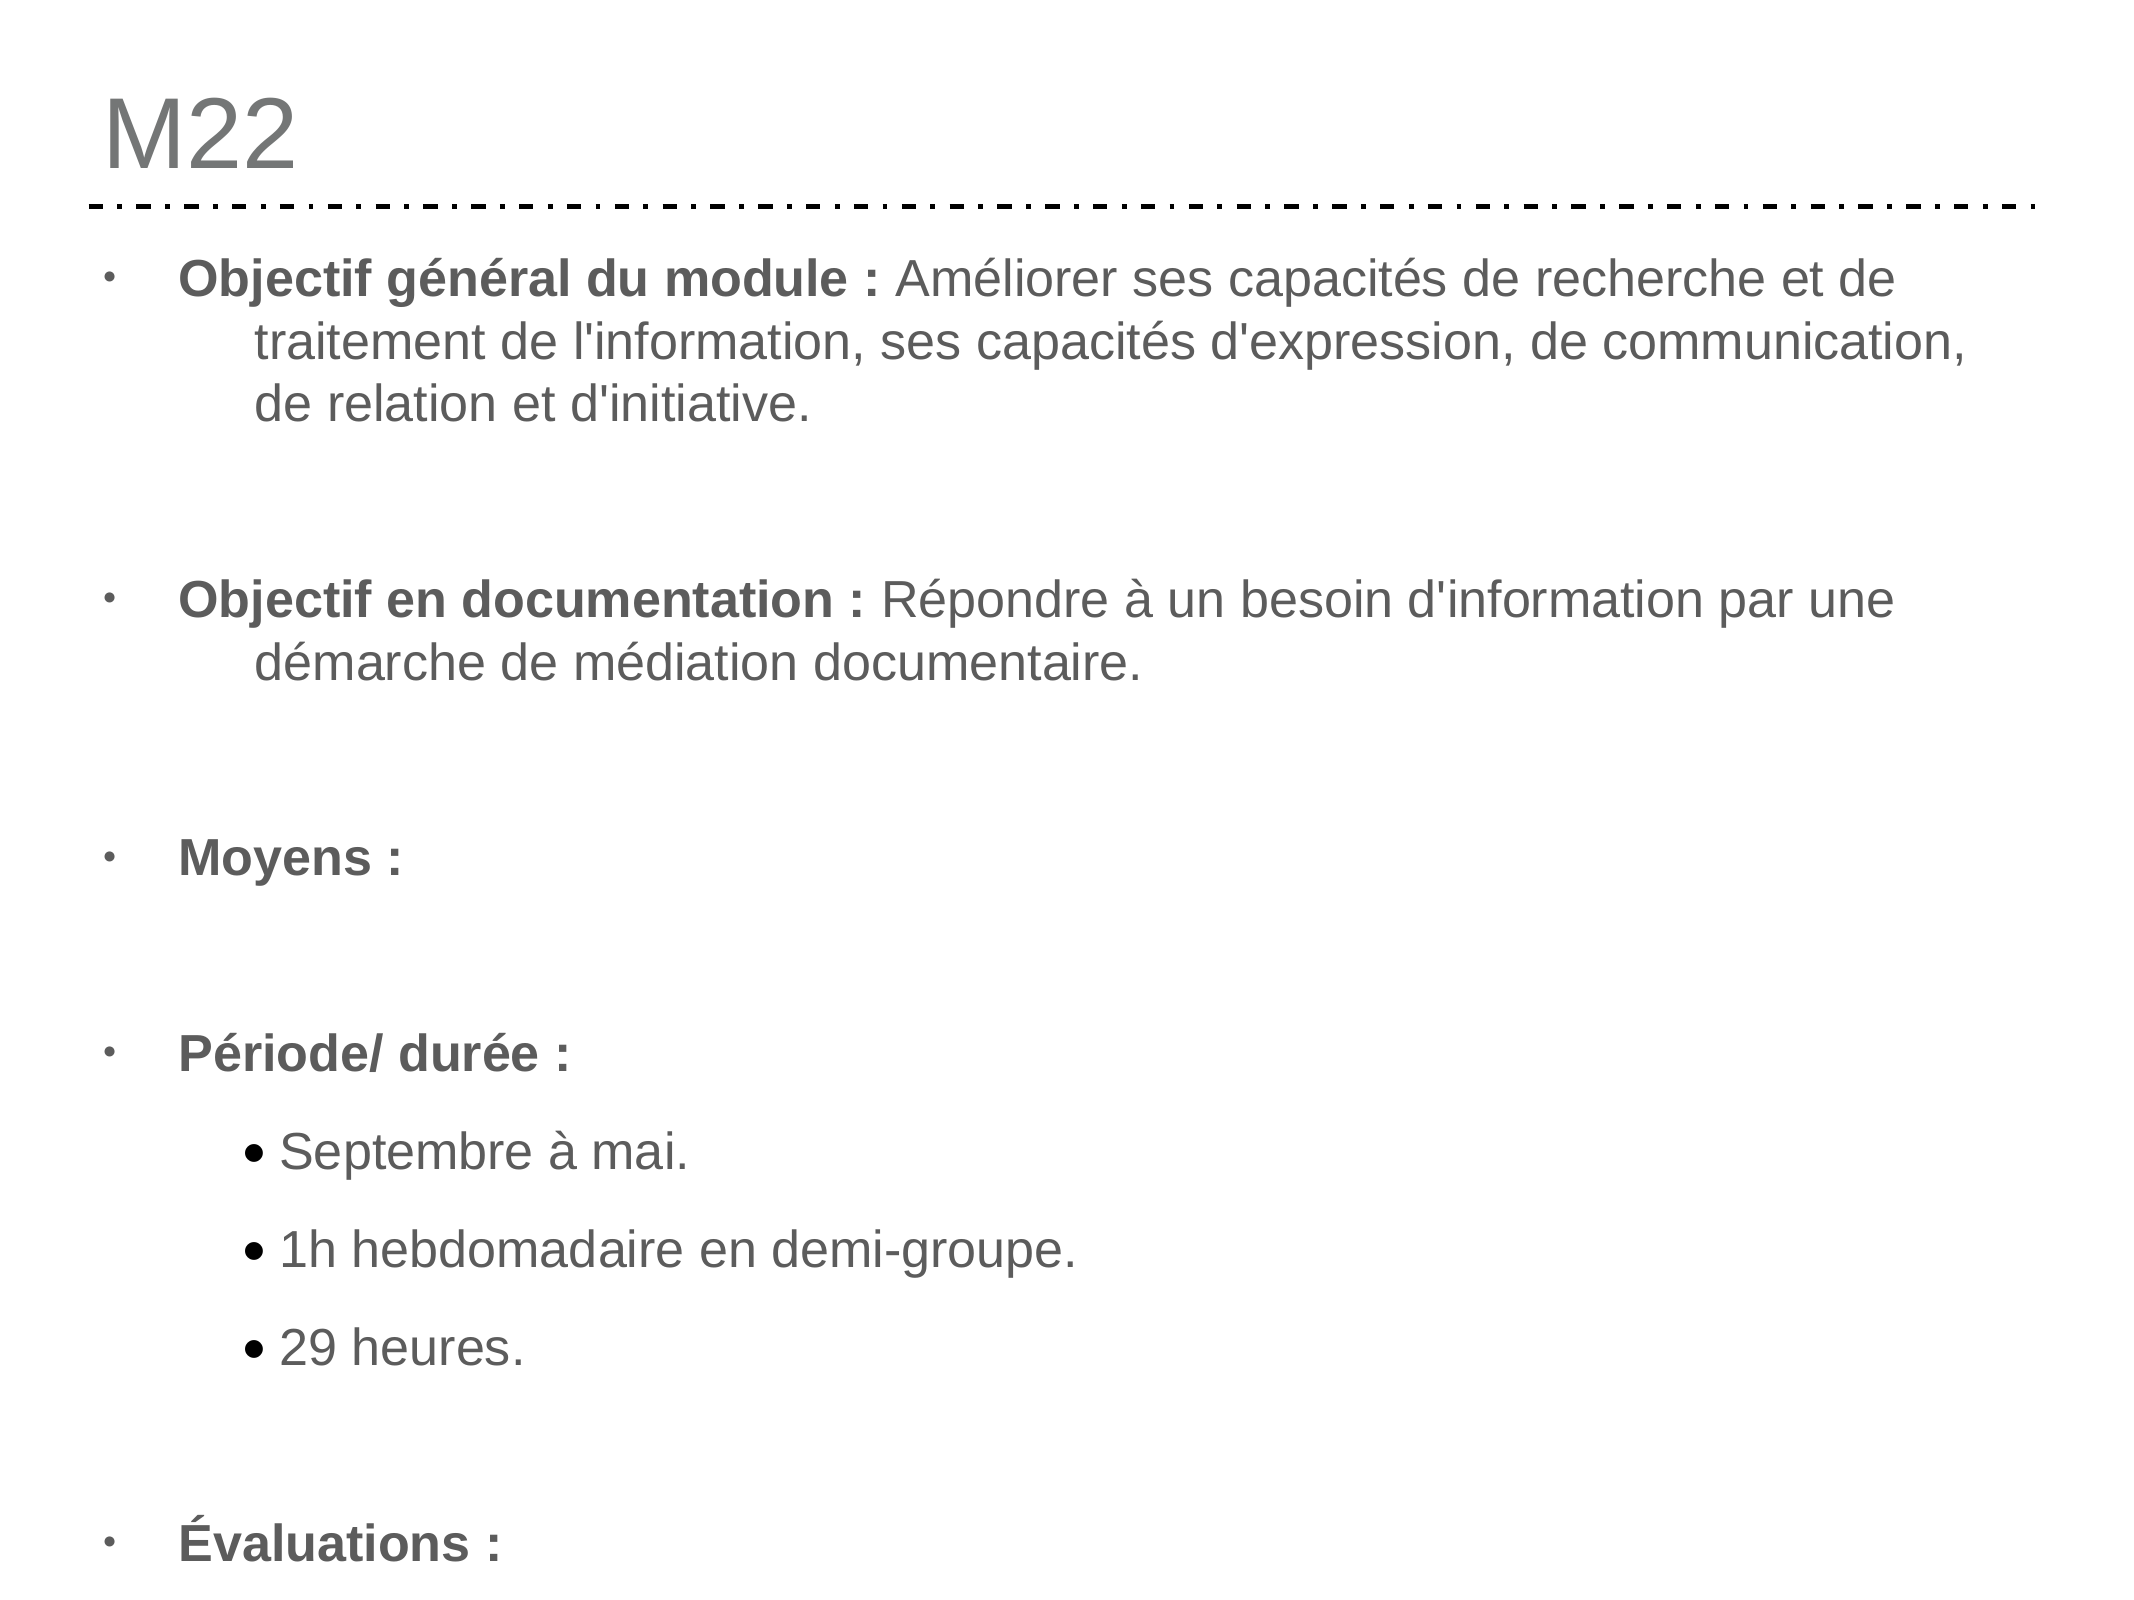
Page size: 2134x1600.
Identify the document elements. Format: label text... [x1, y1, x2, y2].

text_box Objectif général du module : Améliorer ses capacités de recherche et de traitement de l'information, ses capacités d'expression, de communication, de relation et d'initiative. Objectif en documentation : Répondre à un besoin d'information par une démarche de médiation documentaire. Moyens : Période/ durée : Septembre à mai. 1h hebdomadaire en demi-groupe. 29 heures. Évaluations : [94, 236, 2039, 1540]
text_box M22 [94, 59, 2039, 178]
